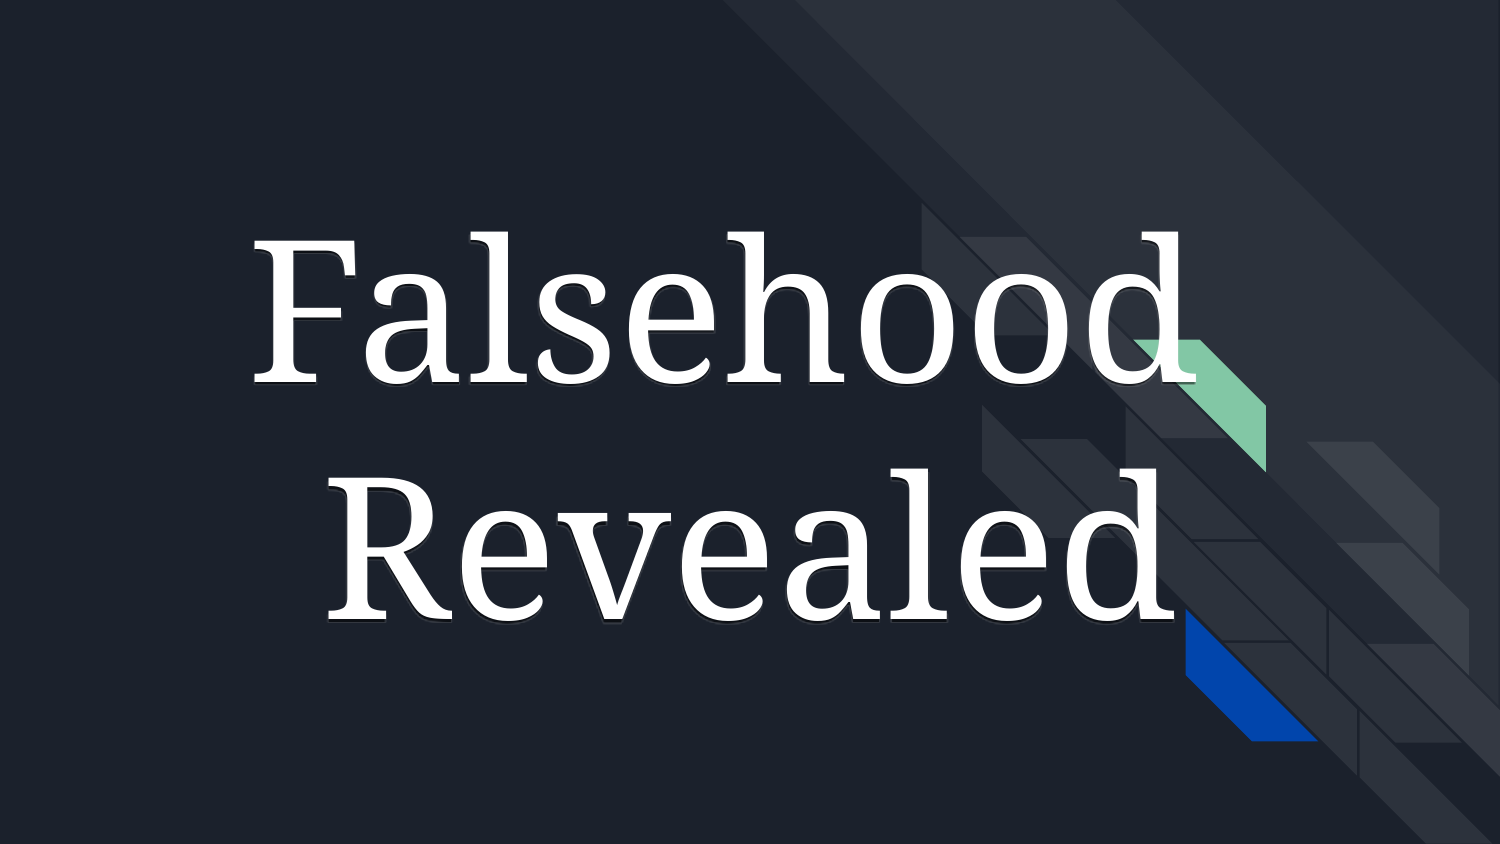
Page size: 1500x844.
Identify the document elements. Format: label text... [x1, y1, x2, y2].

title Falsehood Revealed [85, 171, 1415, 672]
